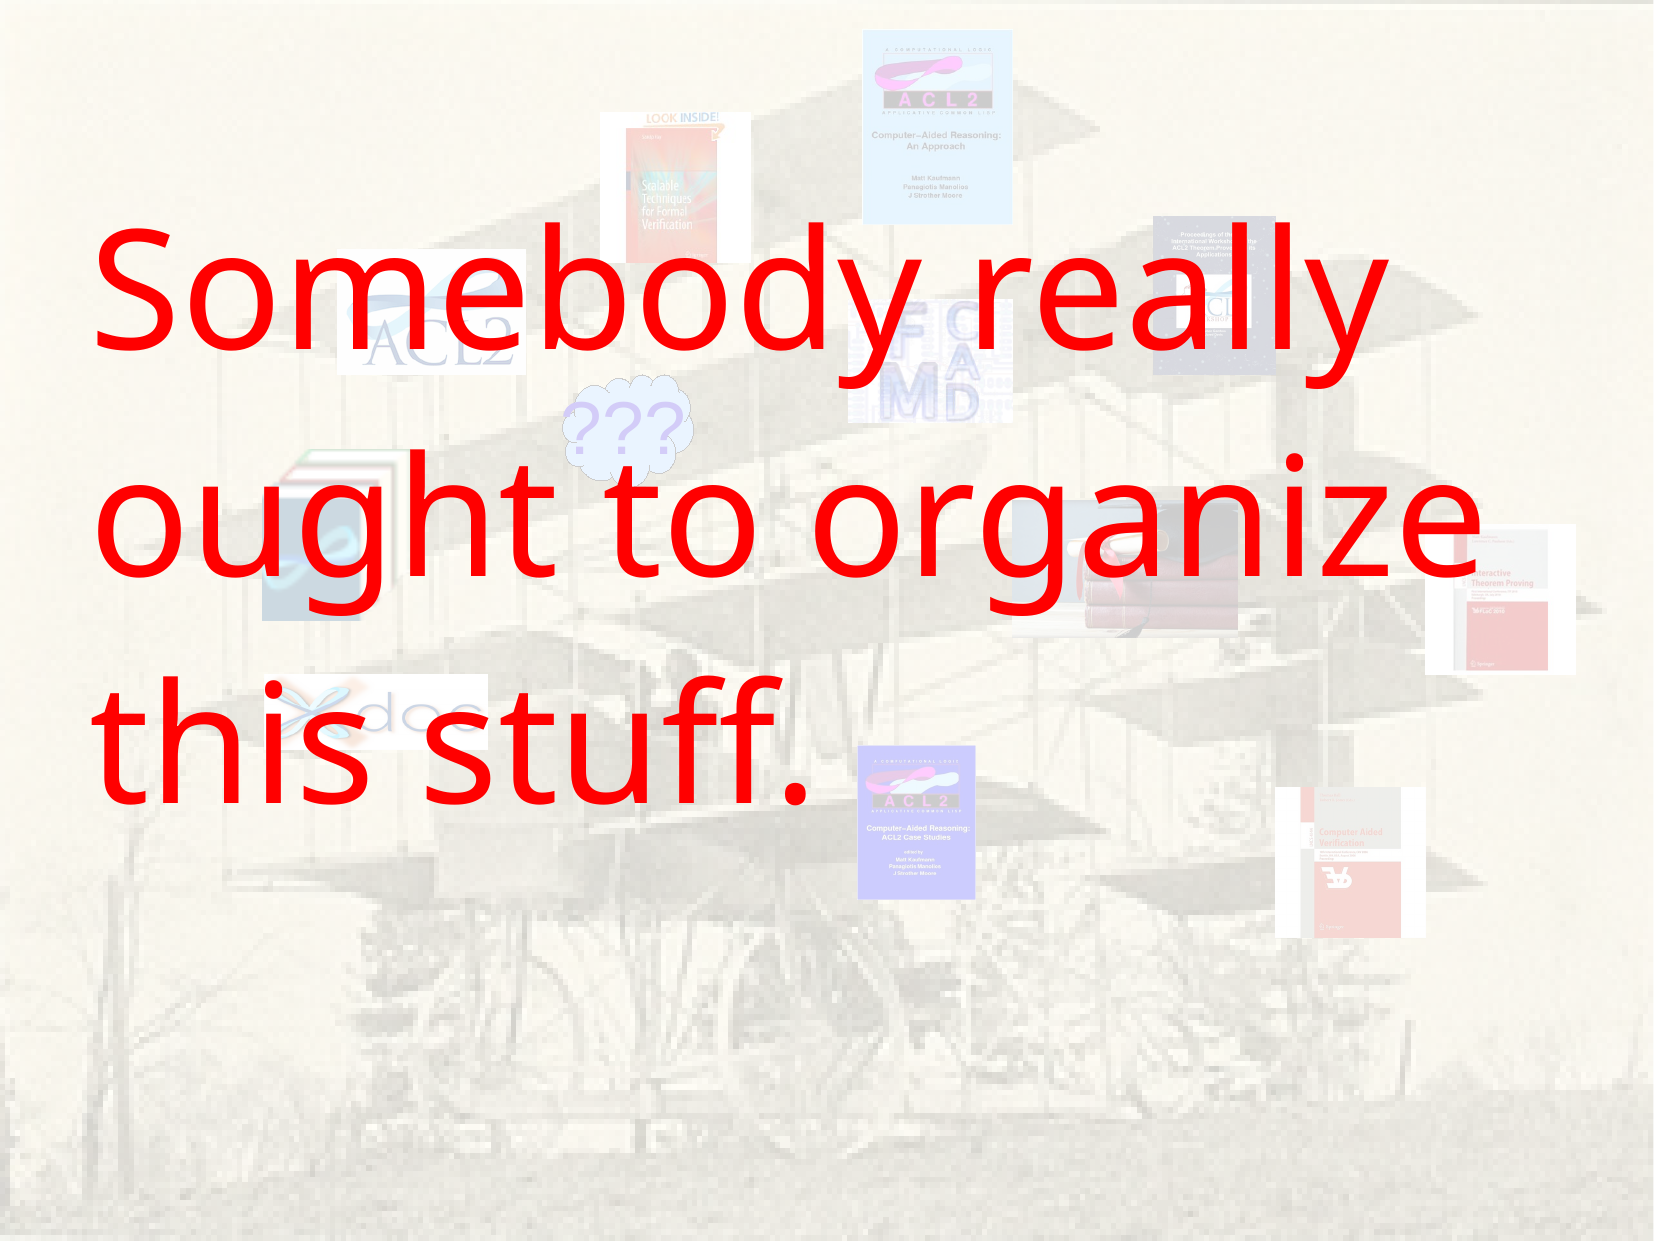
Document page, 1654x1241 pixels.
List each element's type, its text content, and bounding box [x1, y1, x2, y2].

text_box [0, 0, 1654, 1241]
text_box Somebody really ought to organize this stuff. [75, 163, 1588, 1051]
